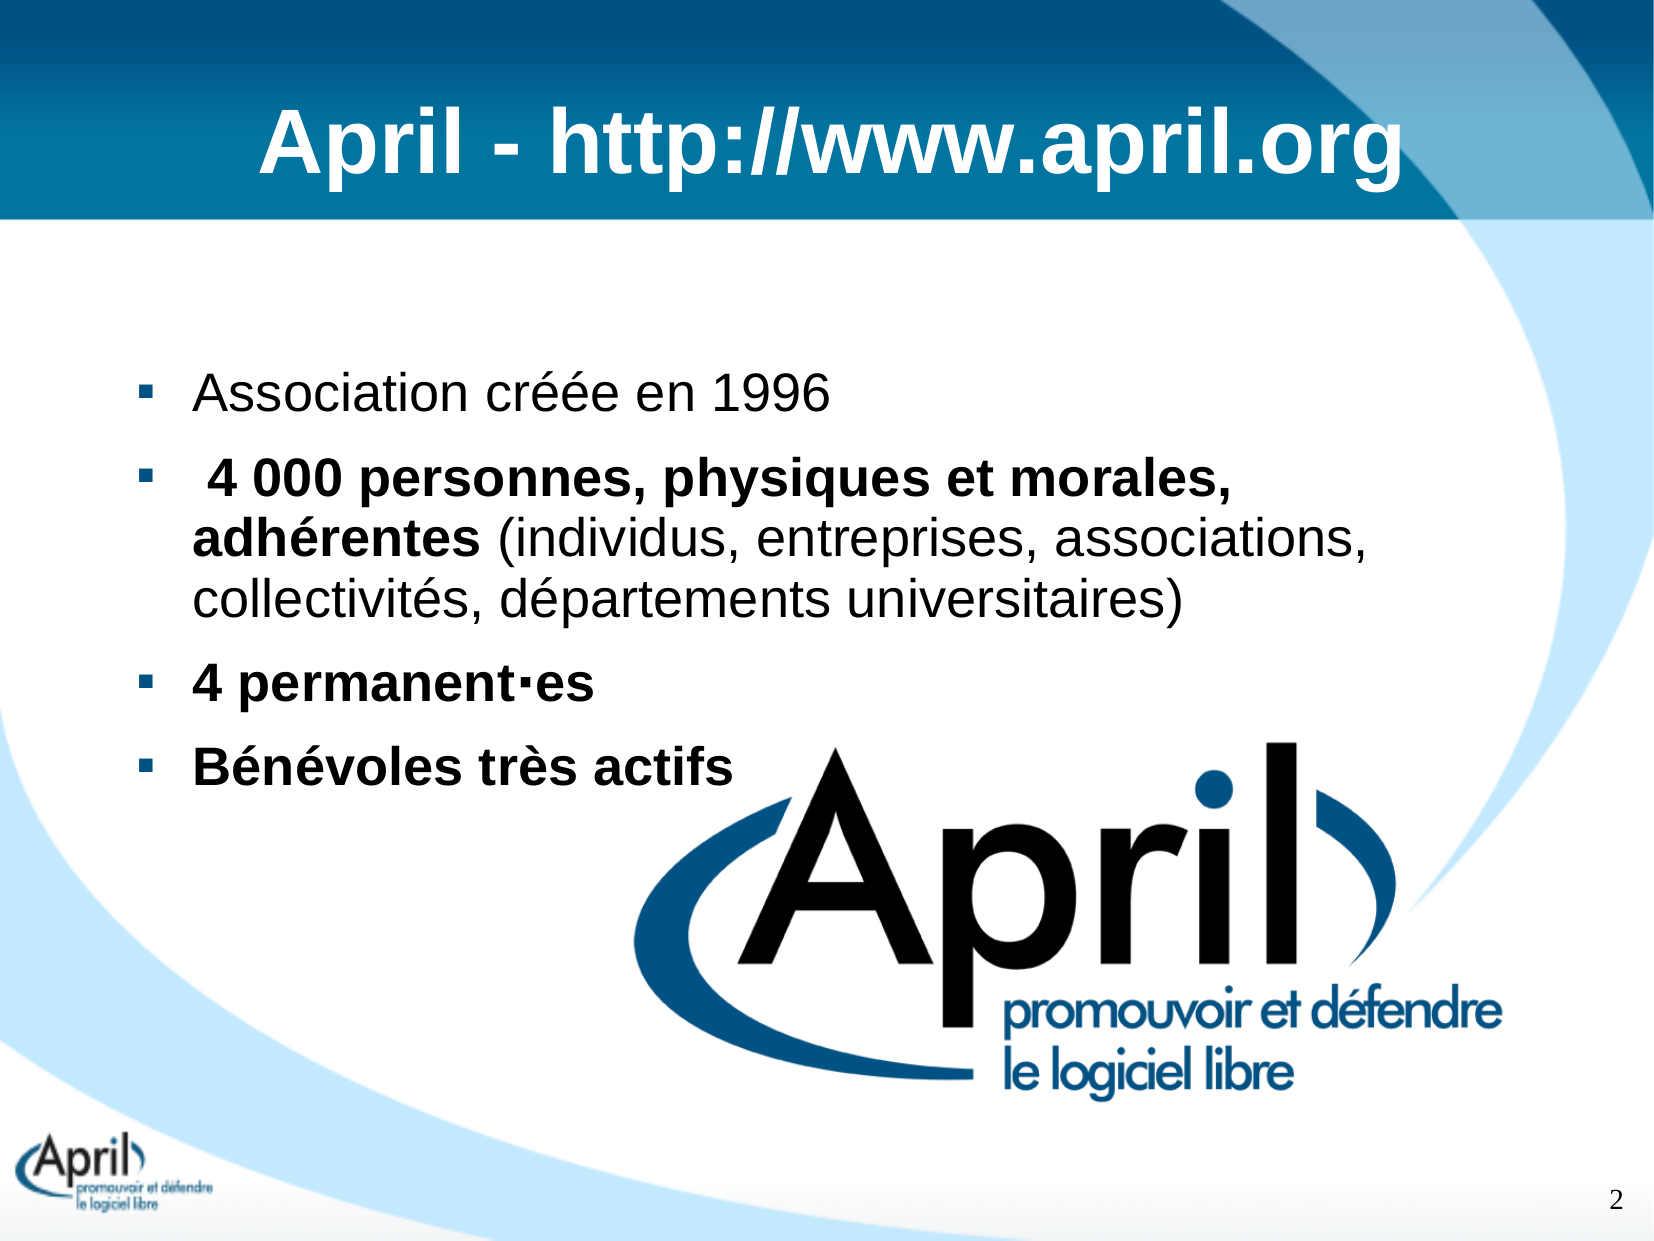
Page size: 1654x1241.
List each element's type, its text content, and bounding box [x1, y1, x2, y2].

title April - http://www.april.org [126, 38, 1539, 246]
list Association créée en 1996 4 000 personnes, physiques et morales, adhérentes (individus, entreprises, associations, collectivités, départements universitaires) 4 permanent⋅es Bénévoles très actifs [121, 362, 1534, 1144]
picture [0, 0, 1654, 1241]
